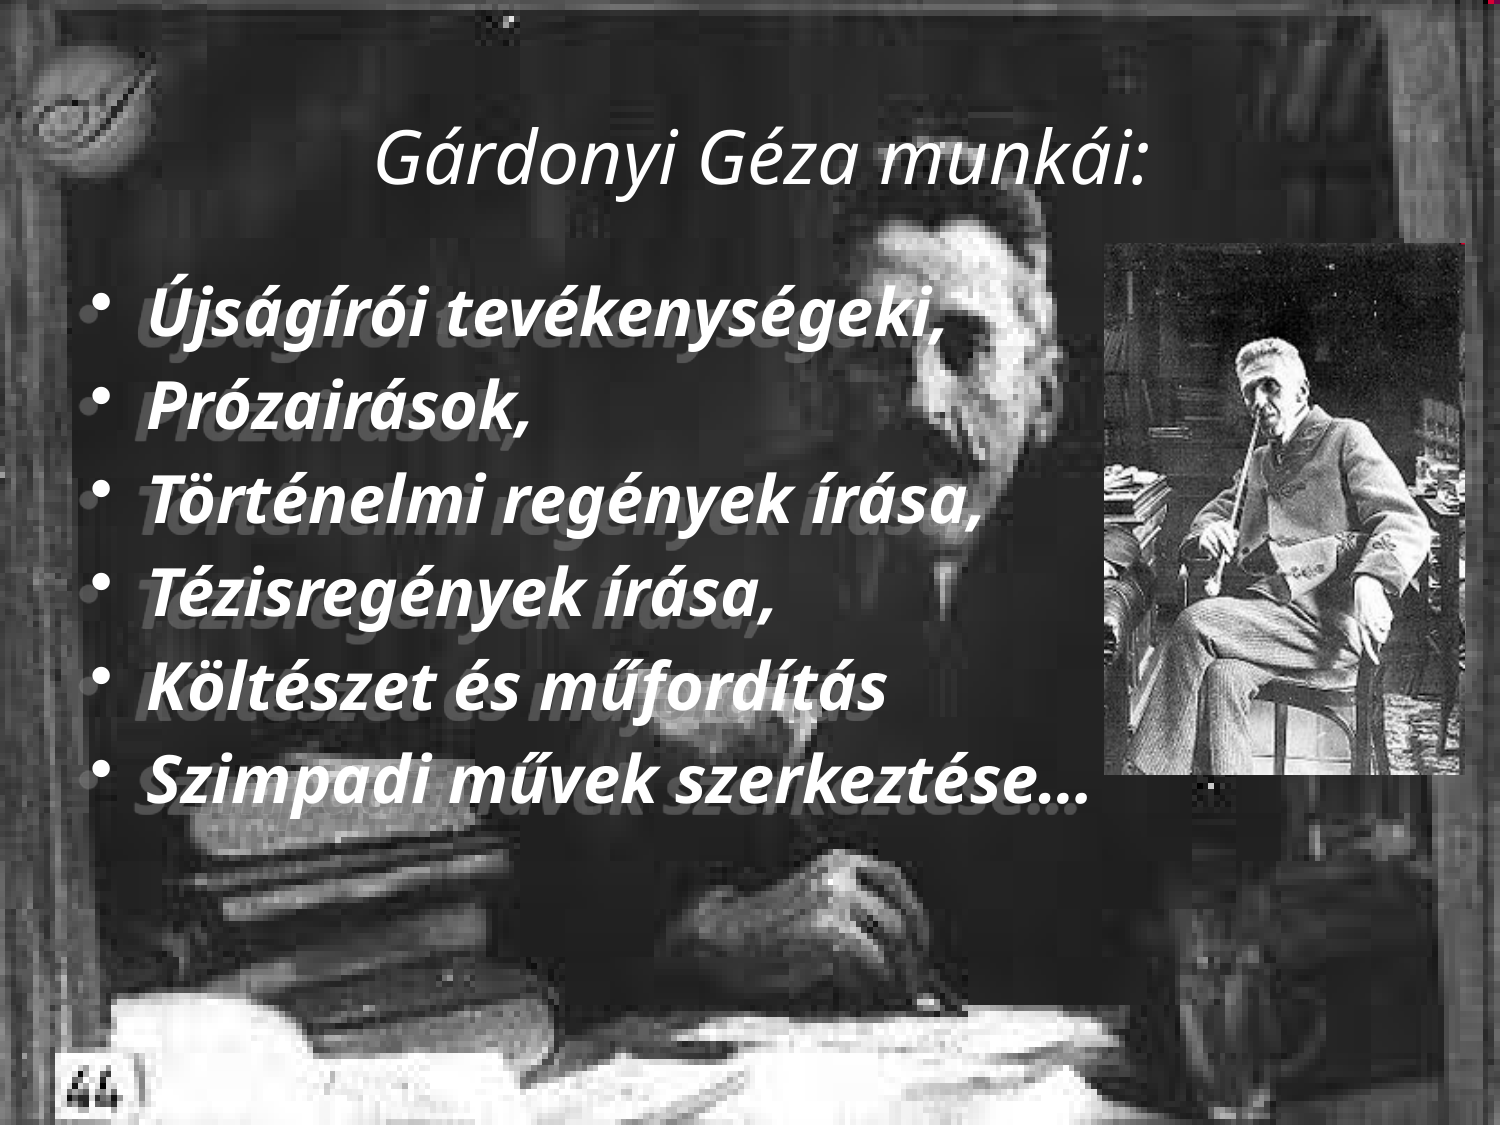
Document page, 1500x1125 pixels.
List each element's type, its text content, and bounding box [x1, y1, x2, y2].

text_box Gárdonyi Géza munkái: [289, 101, 1235, 208]
picture [0, 0, 1500, 1125]
list Újságírói tevékenységeki, Prózairások, Történelmi regények írása, Tézisregények írása, Költészet és műfordítás Szimpadi művek szerkeztése… [75, 262, 1425, 1005]
